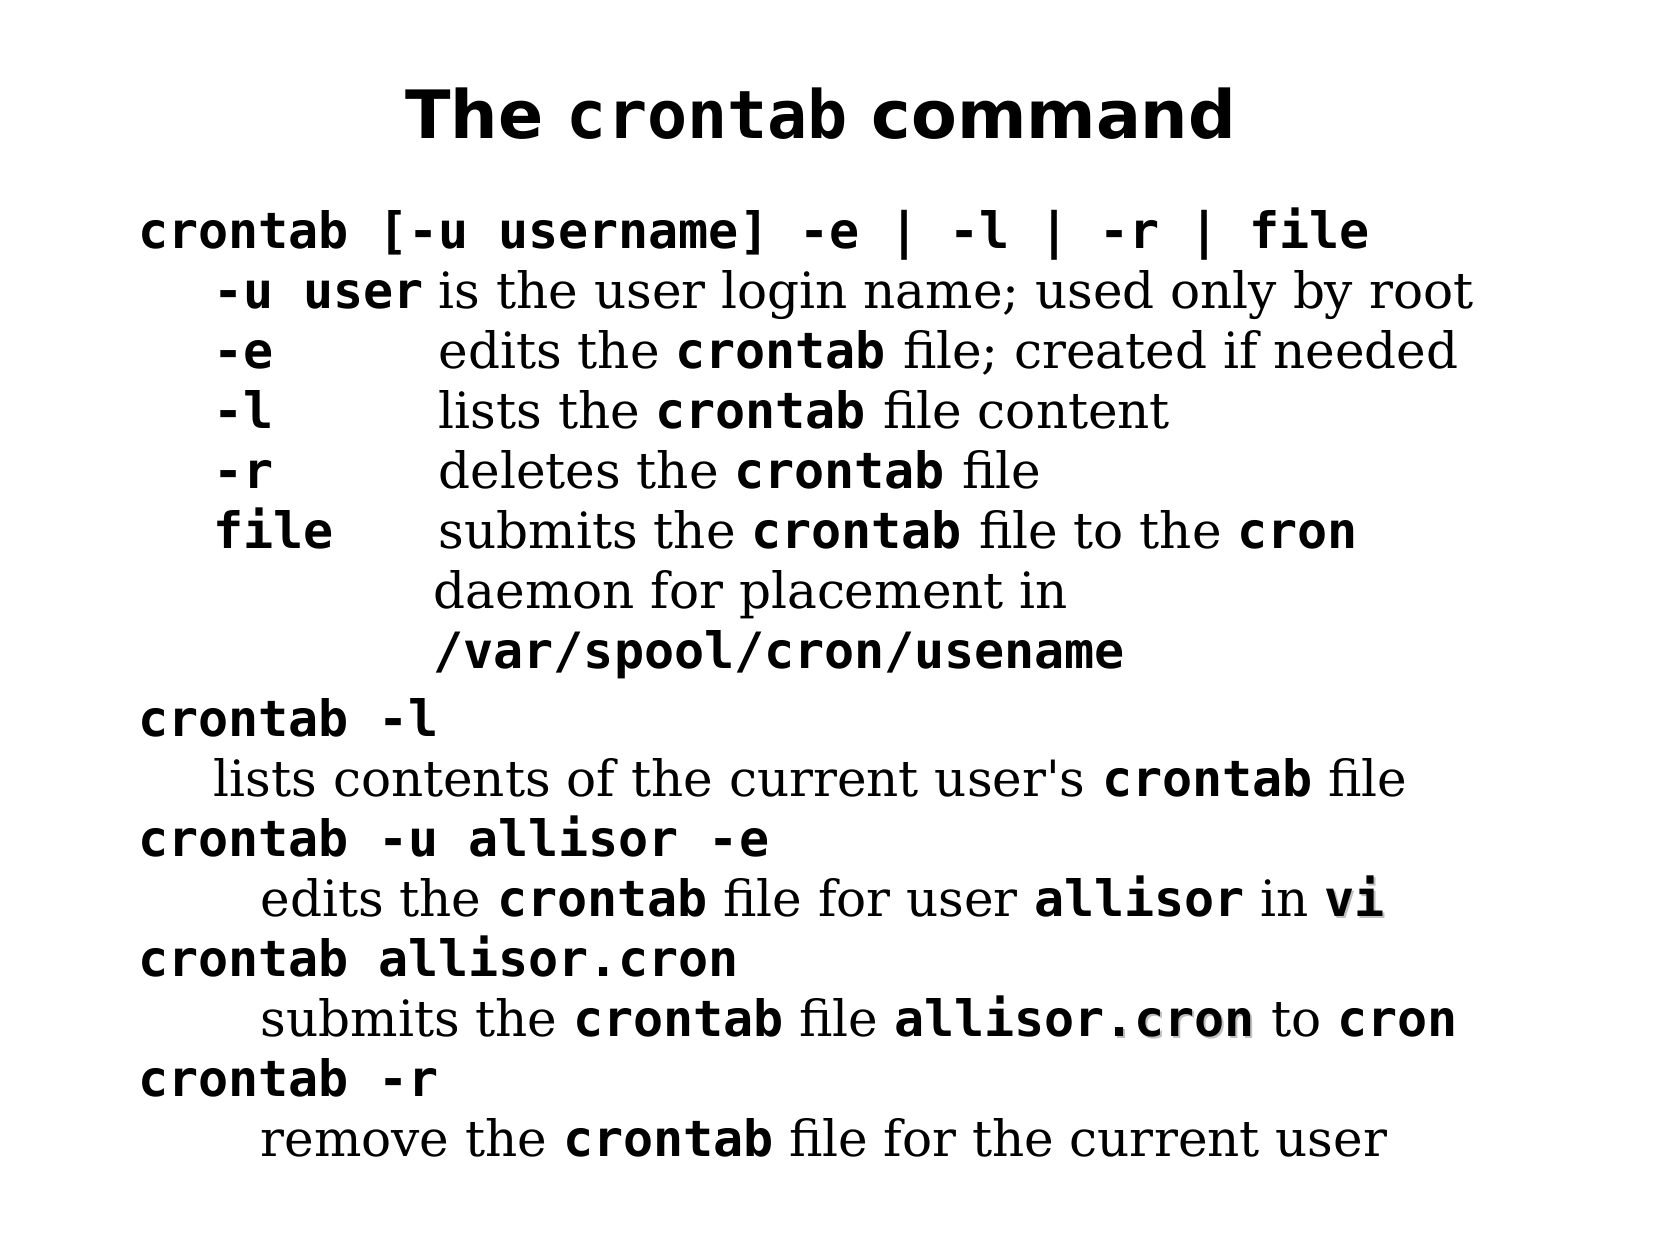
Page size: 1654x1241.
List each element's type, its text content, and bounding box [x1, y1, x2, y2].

list crontab [-u username] -e | -l | -r | file -u user is the user login name; used only by root -e edits the crontab file; created if needed -l lists the crontab file content -r deletes the crontab file file submits the crontab file to the cron daemon for placement in /var/spool/cron/usename crontab -l lists contents of the current user's crontab file crontab -u allisor -e edits the crontab file for user allisor in vi crontab allisor.cron submits the crontab file allisor.cron to cron crontab -r remove the crontab file for the current user [123, 190, 1530, 1175]
title The crontab command [118, 47, 1524, 178]
